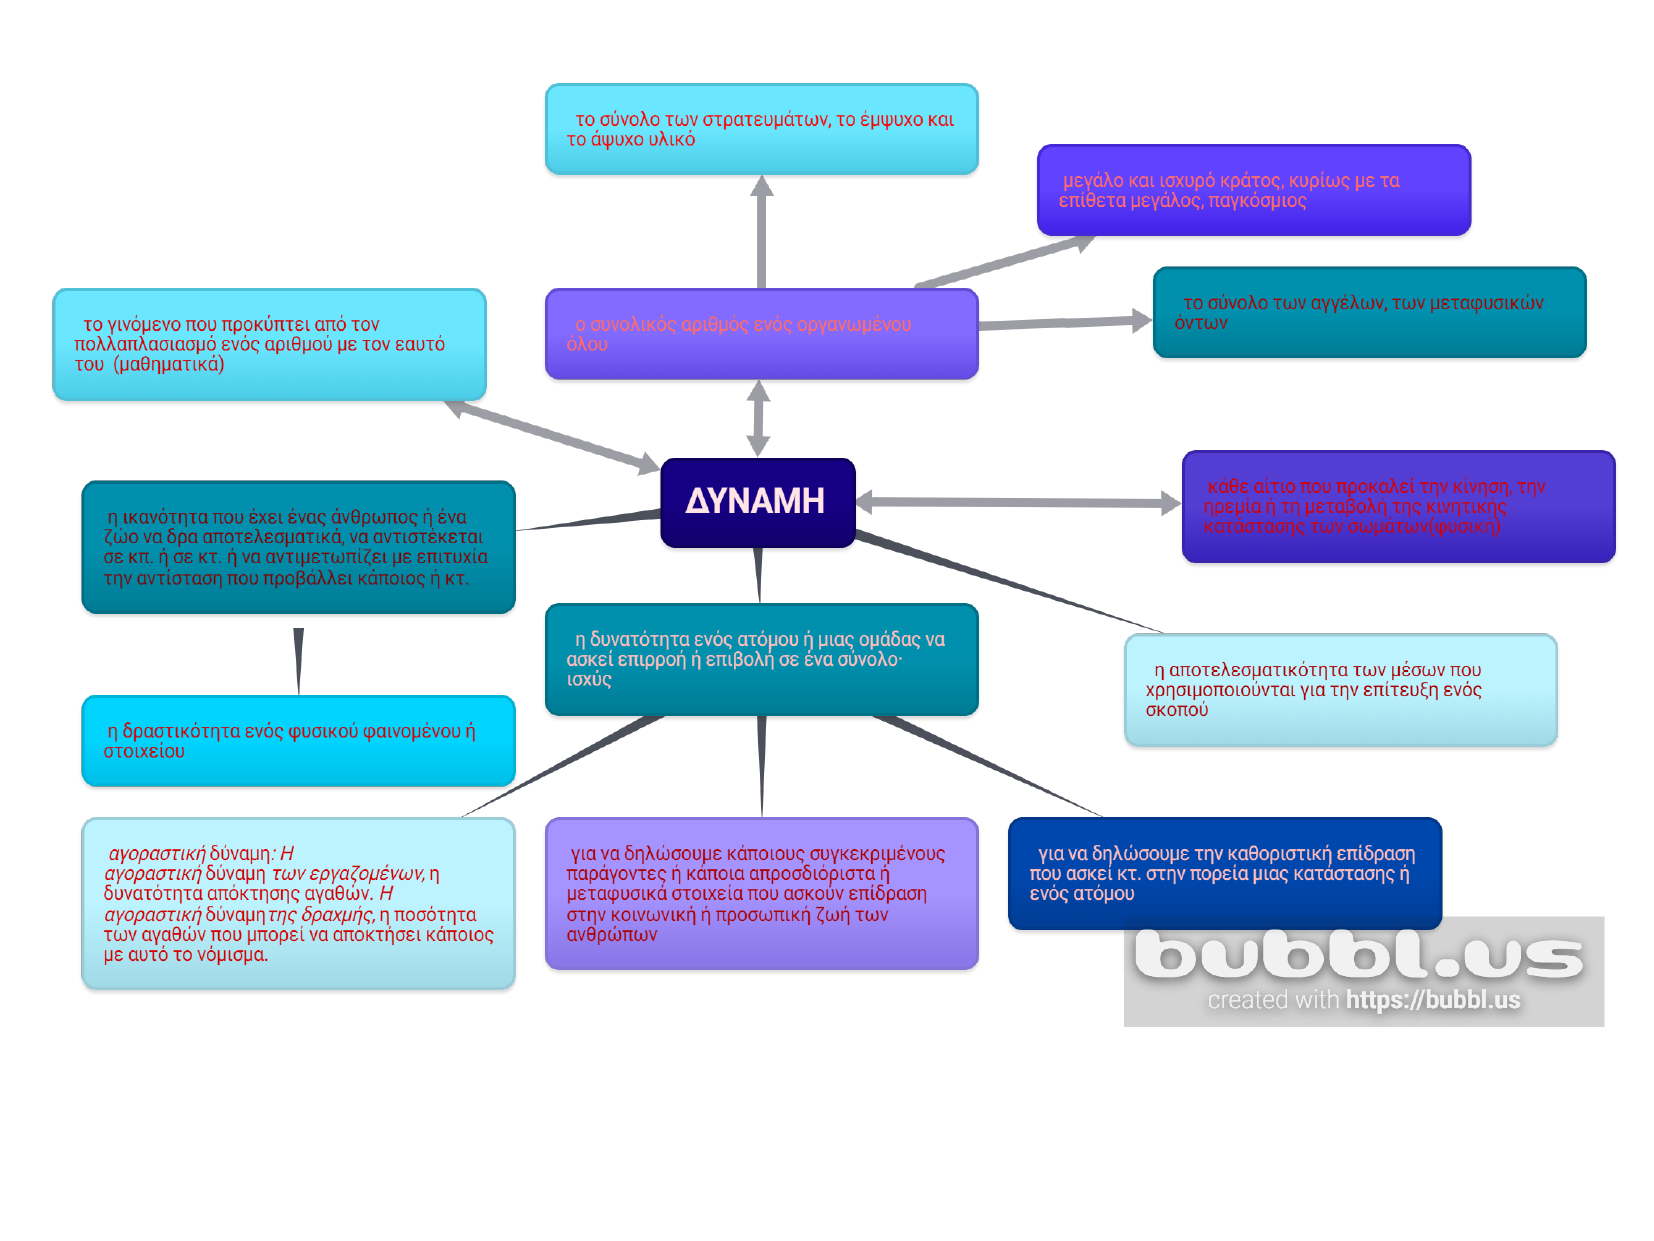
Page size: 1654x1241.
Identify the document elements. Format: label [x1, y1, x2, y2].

picture [29, 59, 1639, 1063]
